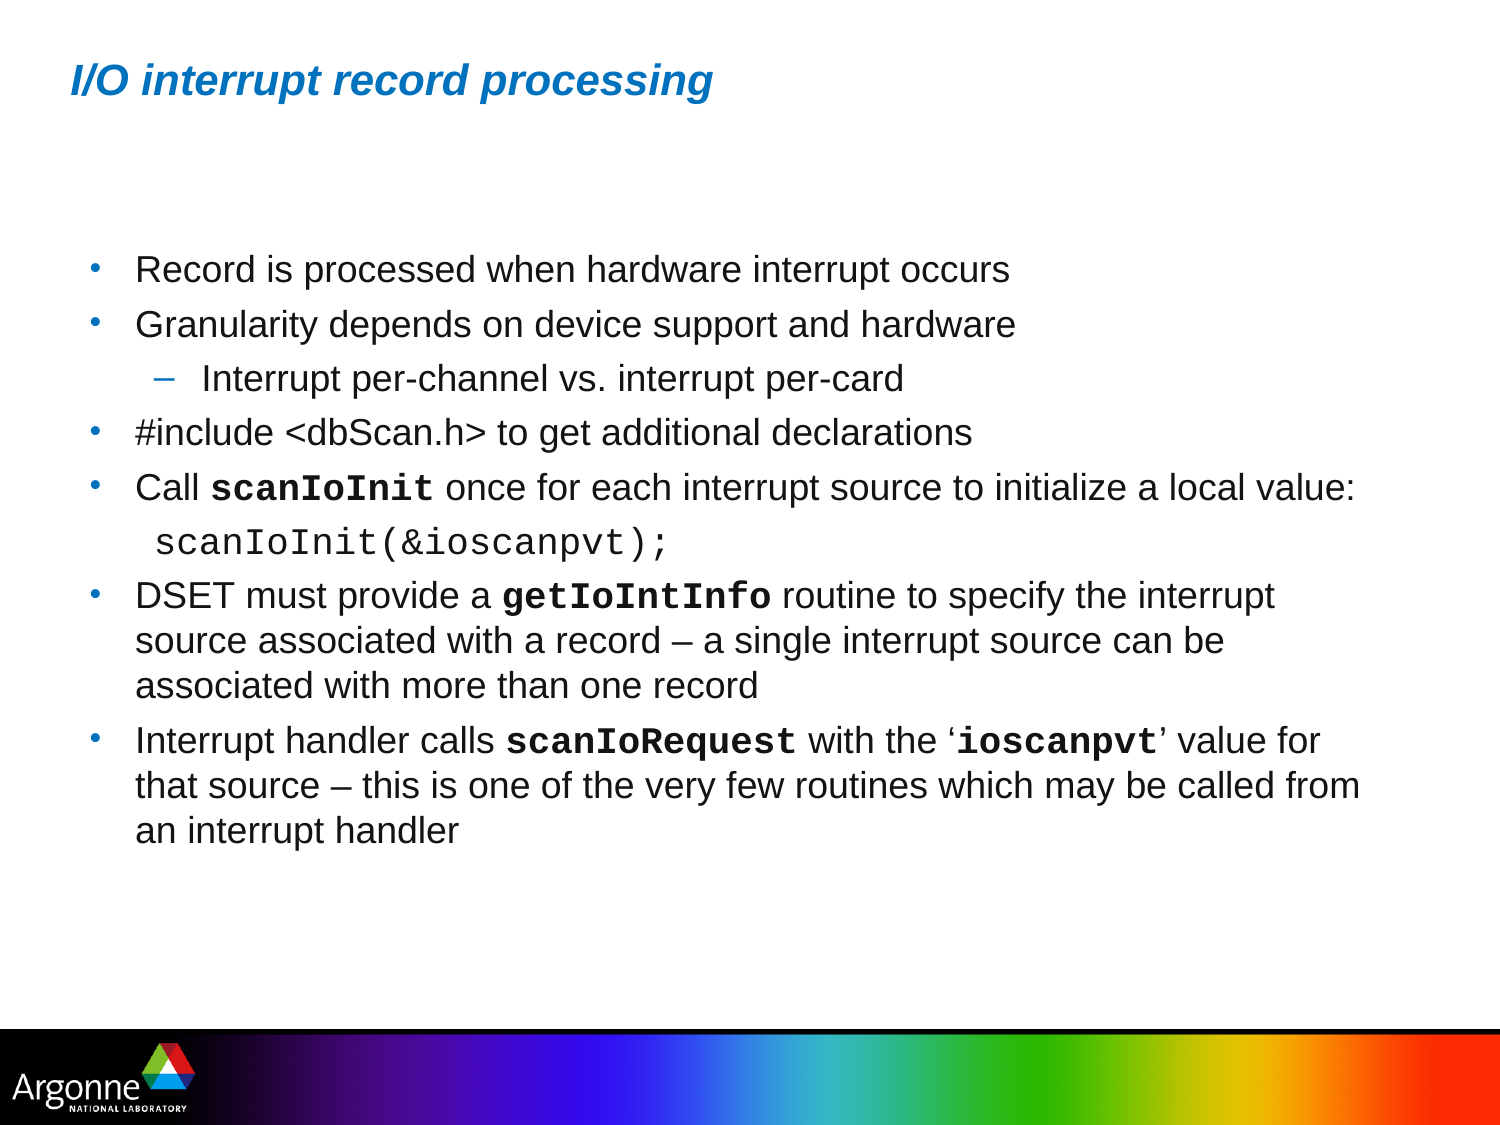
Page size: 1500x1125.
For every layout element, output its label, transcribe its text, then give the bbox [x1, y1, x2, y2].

list Record is processed when hardware interrupt occurs Granularity depends on device support and hardware Interrupt per-channel vs. interrupt per-card #include <dbScan.h> to get additional declarations Call scanIoInit once for each interrupt source to initialize a local value: scanIoInit(&ioscanpvt); DSET must provide a getIoIntInfo routine to specify the interrupt source associated with a record – a single interrupt source can be associated with more than one record Interrupt handler calls scanIoRequest with the ‘ioscanpvt’ value for that source – this is one of the very few routines which may be called from an interrupt handler [74, 237, 1407, 860]
picture [0, 1029, 1500, 1125]
title I/O interrupt record processing [55, 57, 1361, 113]
